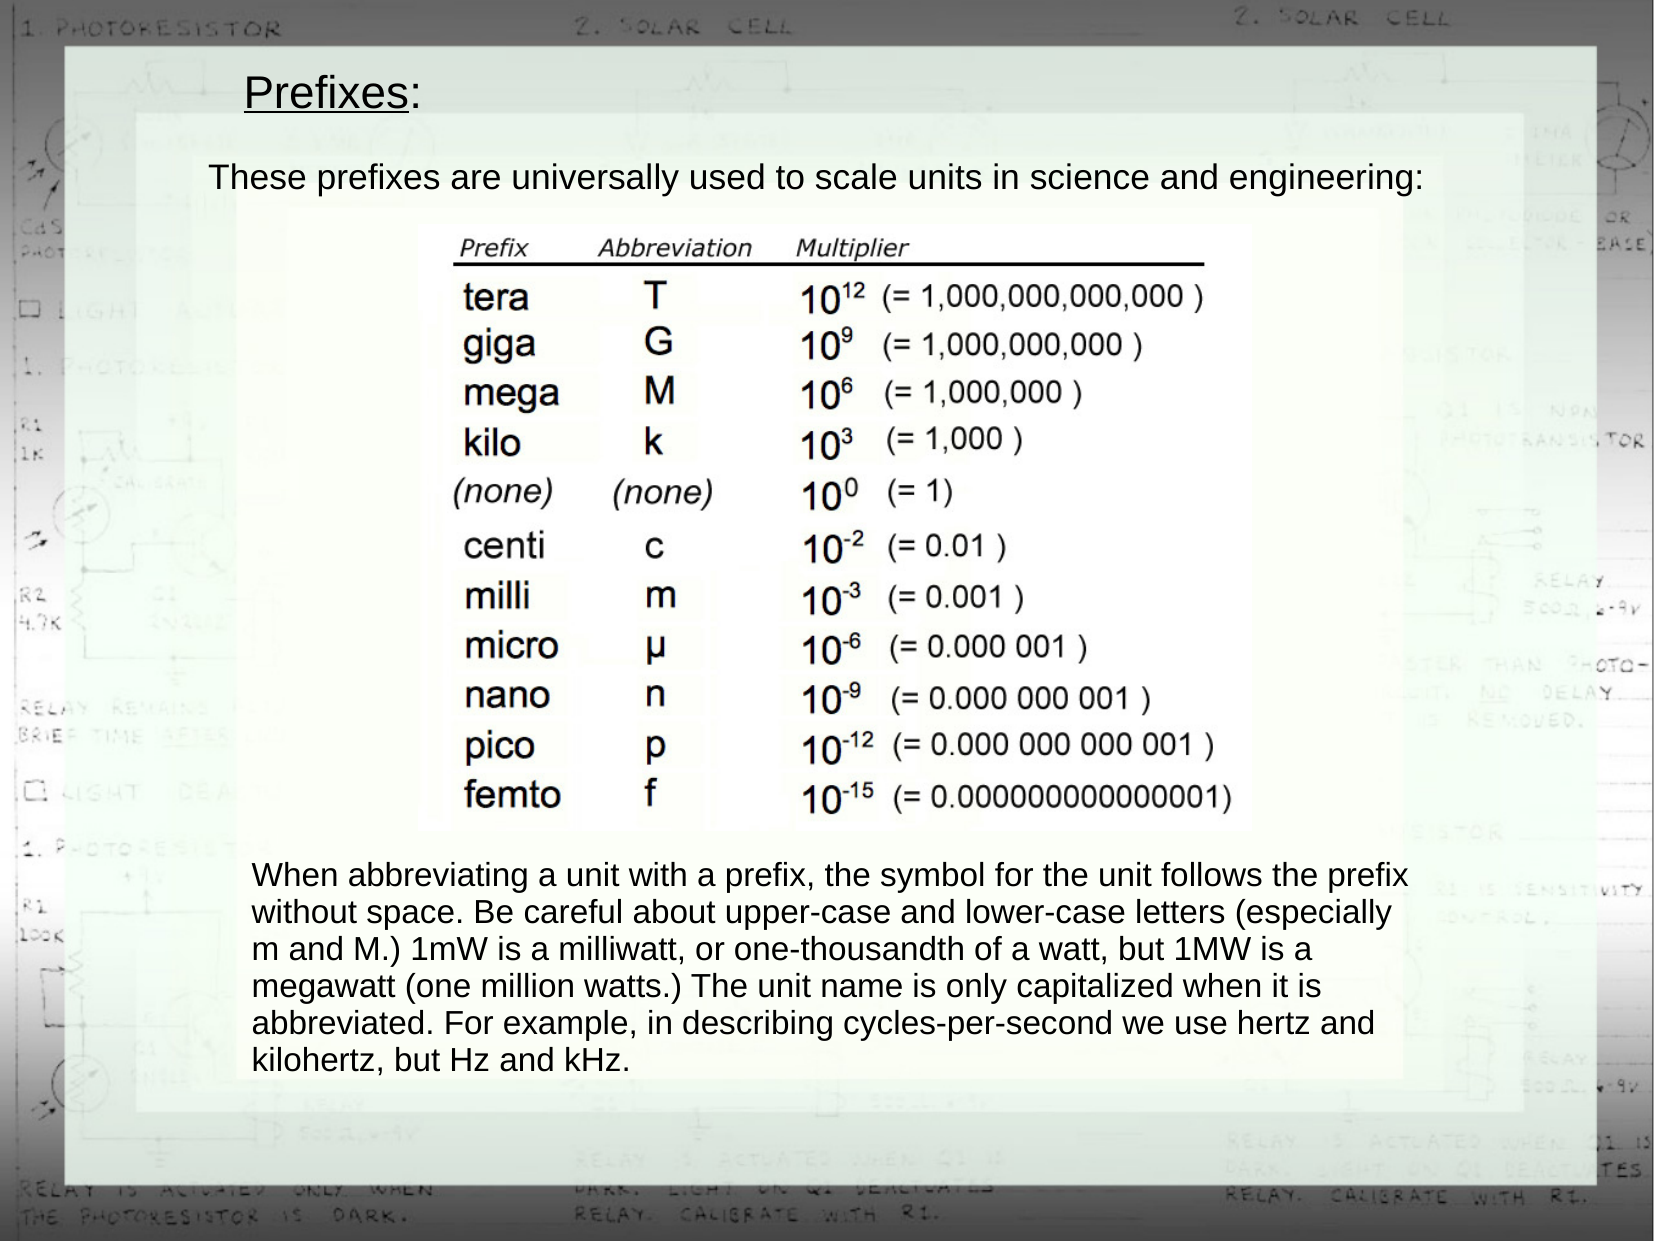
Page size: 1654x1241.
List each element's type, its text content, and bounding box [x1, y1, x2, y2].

text_box When abbreviating a unit with a prefix, the symbol for the unit follows the prefix without space. Be careful about upper-case and lower-case letters (especially m and M.) 1mW is a milliwatt, or one-thousandth of a watt, but 1MW is a megawatt (one million watts.) The unit name is only capitalized when it is abbreviated. For example, in describing cycles-per-second we use hertz and kilohertz, but Hz and kHz. [236, 848, 1437, 1112]
picture [0, 0, 1654, 1241]
text_box Prefixes: [228, 59, 567, 126]
text_box These prefixes are universally used to scale units in science and engineering: [193, 150, 1469, 205]
